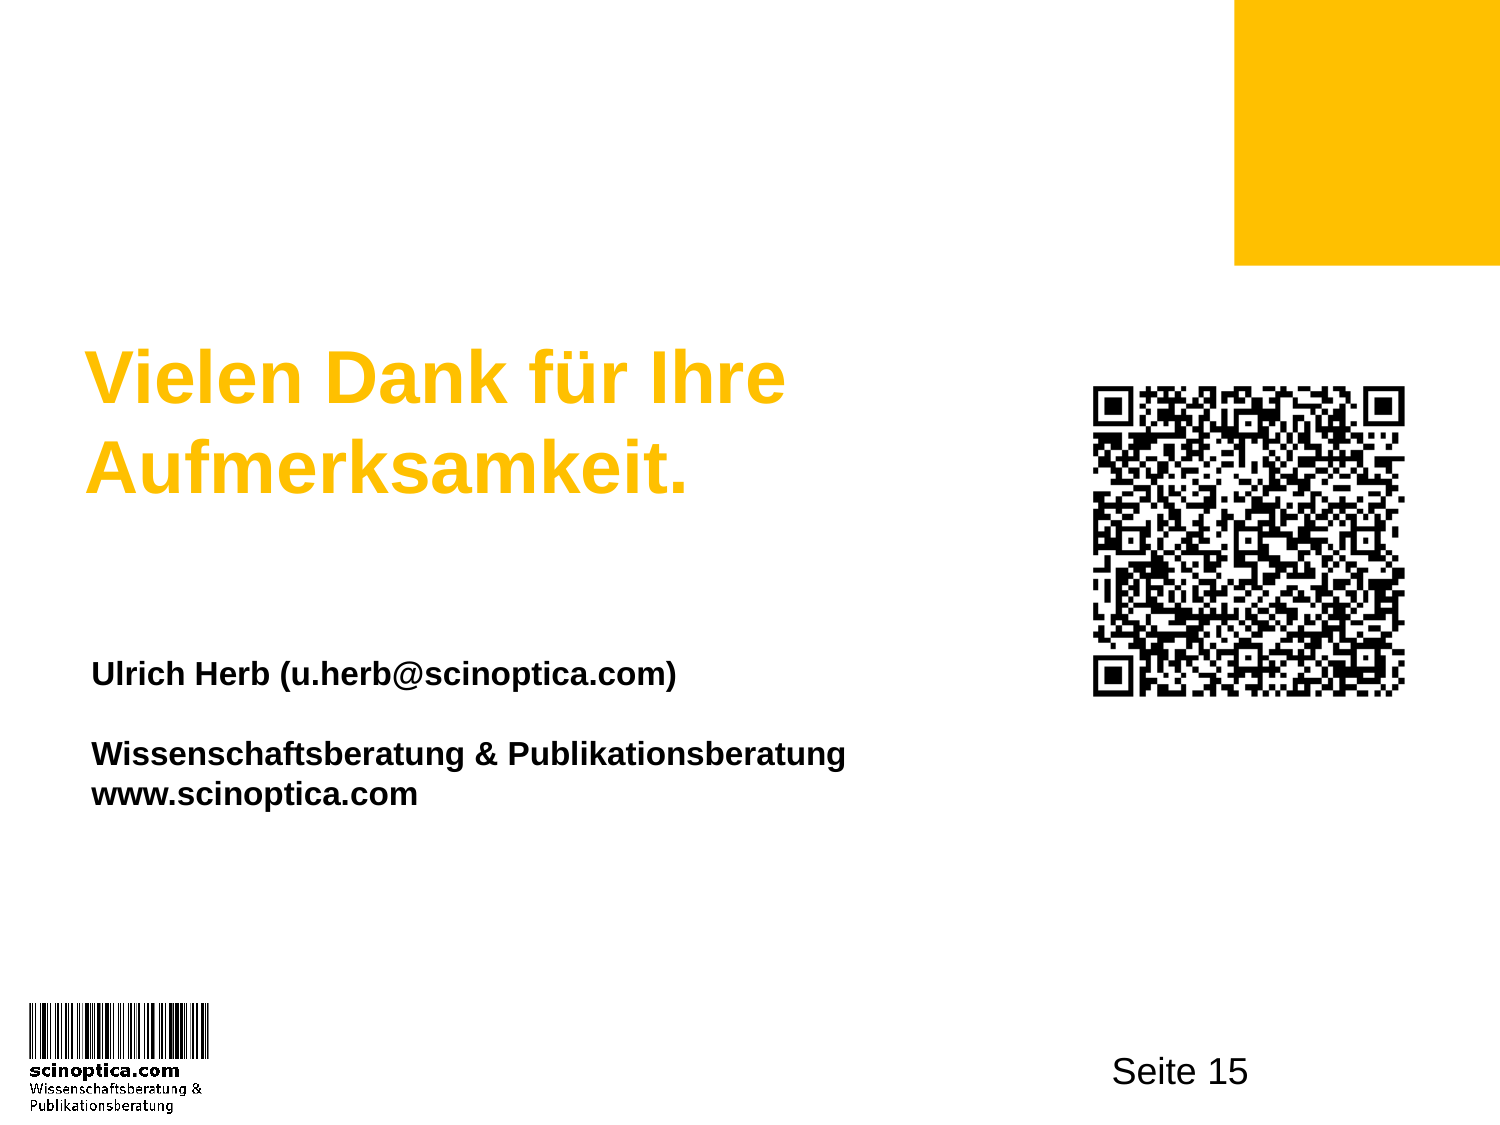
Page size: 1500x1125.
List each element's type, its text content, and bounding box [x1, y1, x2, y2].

title Vielen Dank für Ihre Aufmerksamkeit. [70, 321, 1345, 528]
slide_number Seite <Nummer> [1096, 1039, 1447, 1118]
picture [29, 1003, 209, 1116]
picture [1092, 385, 1406, 698]
text_box Ulrich Herb (u.herb@scinoptica.com) Wissenschaftsberatung & Publikationsberatung www.scinoptica.com [76, 645, 1258, 850]
